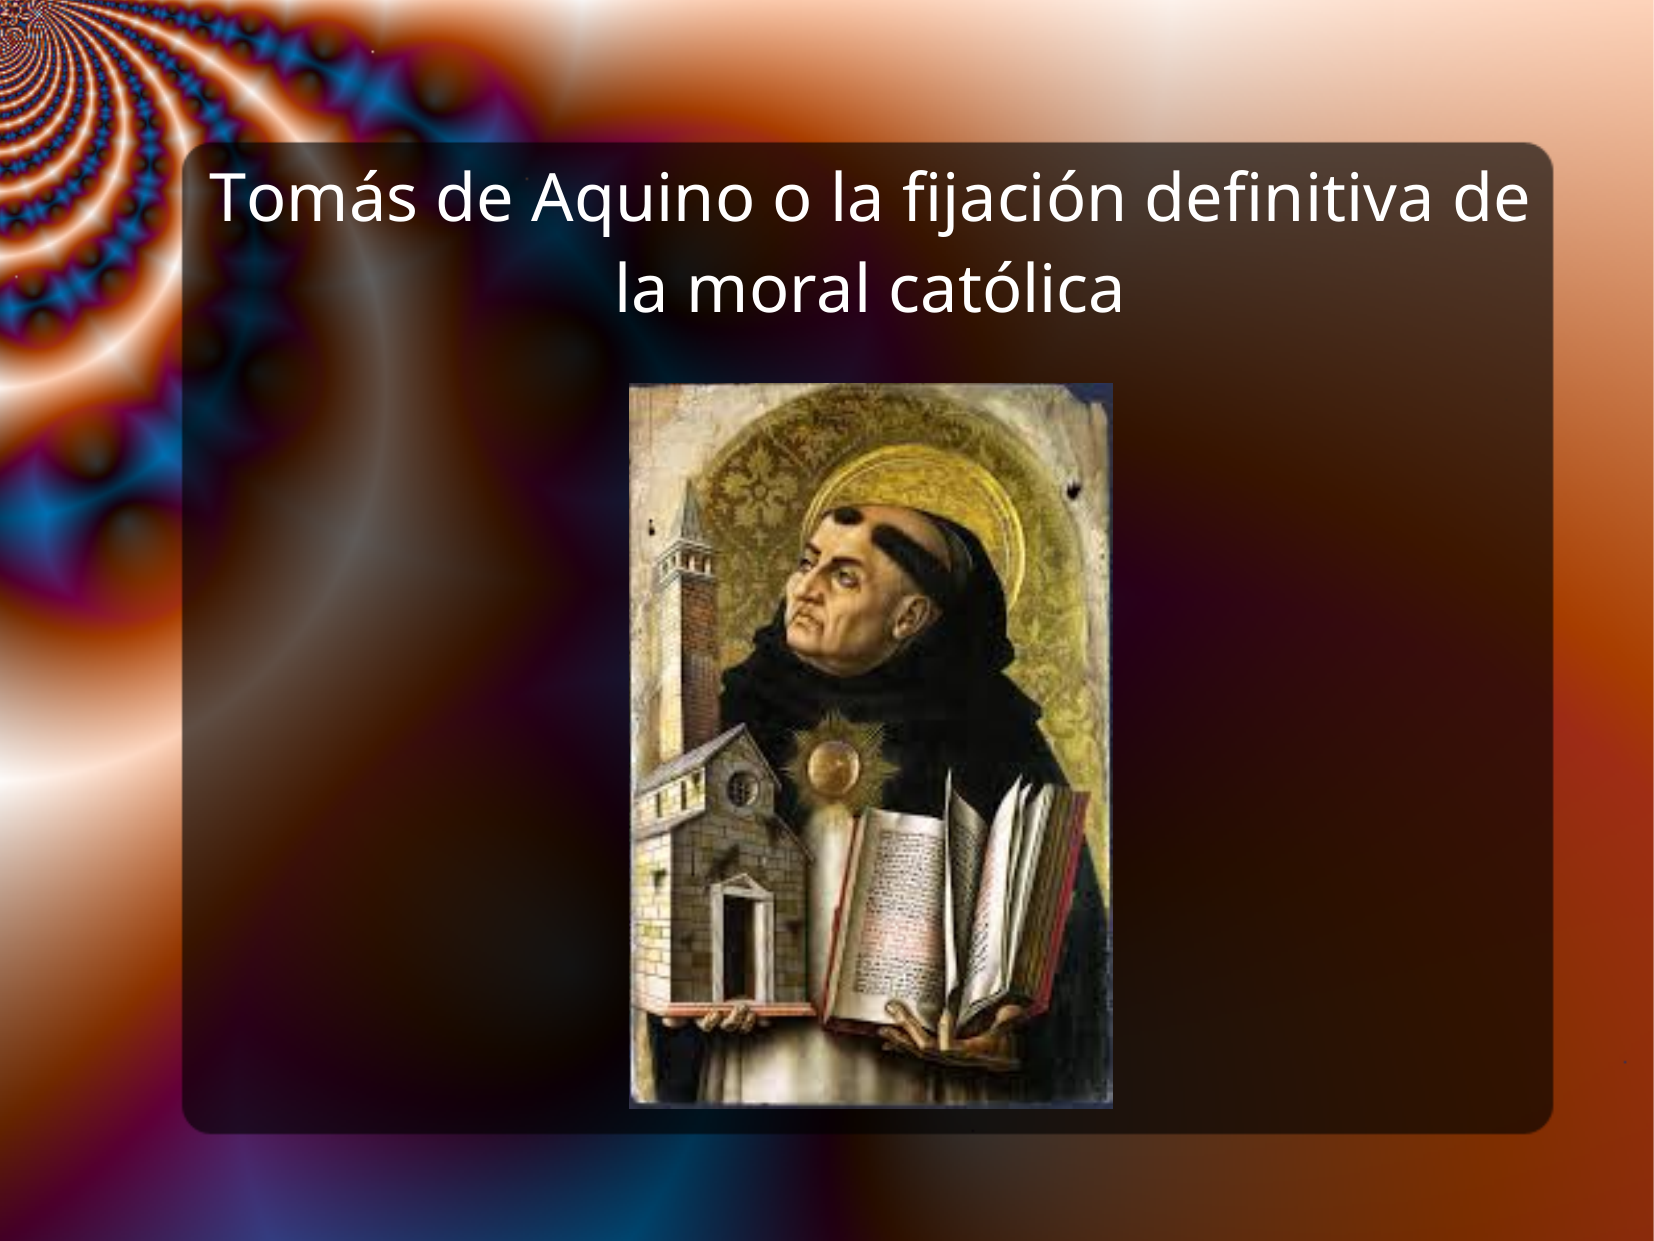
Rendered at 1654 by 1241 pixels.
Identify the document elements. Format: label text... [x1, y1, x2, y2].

title Tomás de Aquino o la fijación definitiva de la moral católica [206, 156, 1536, 325]
picture [0, 0, 1654, 1241]
